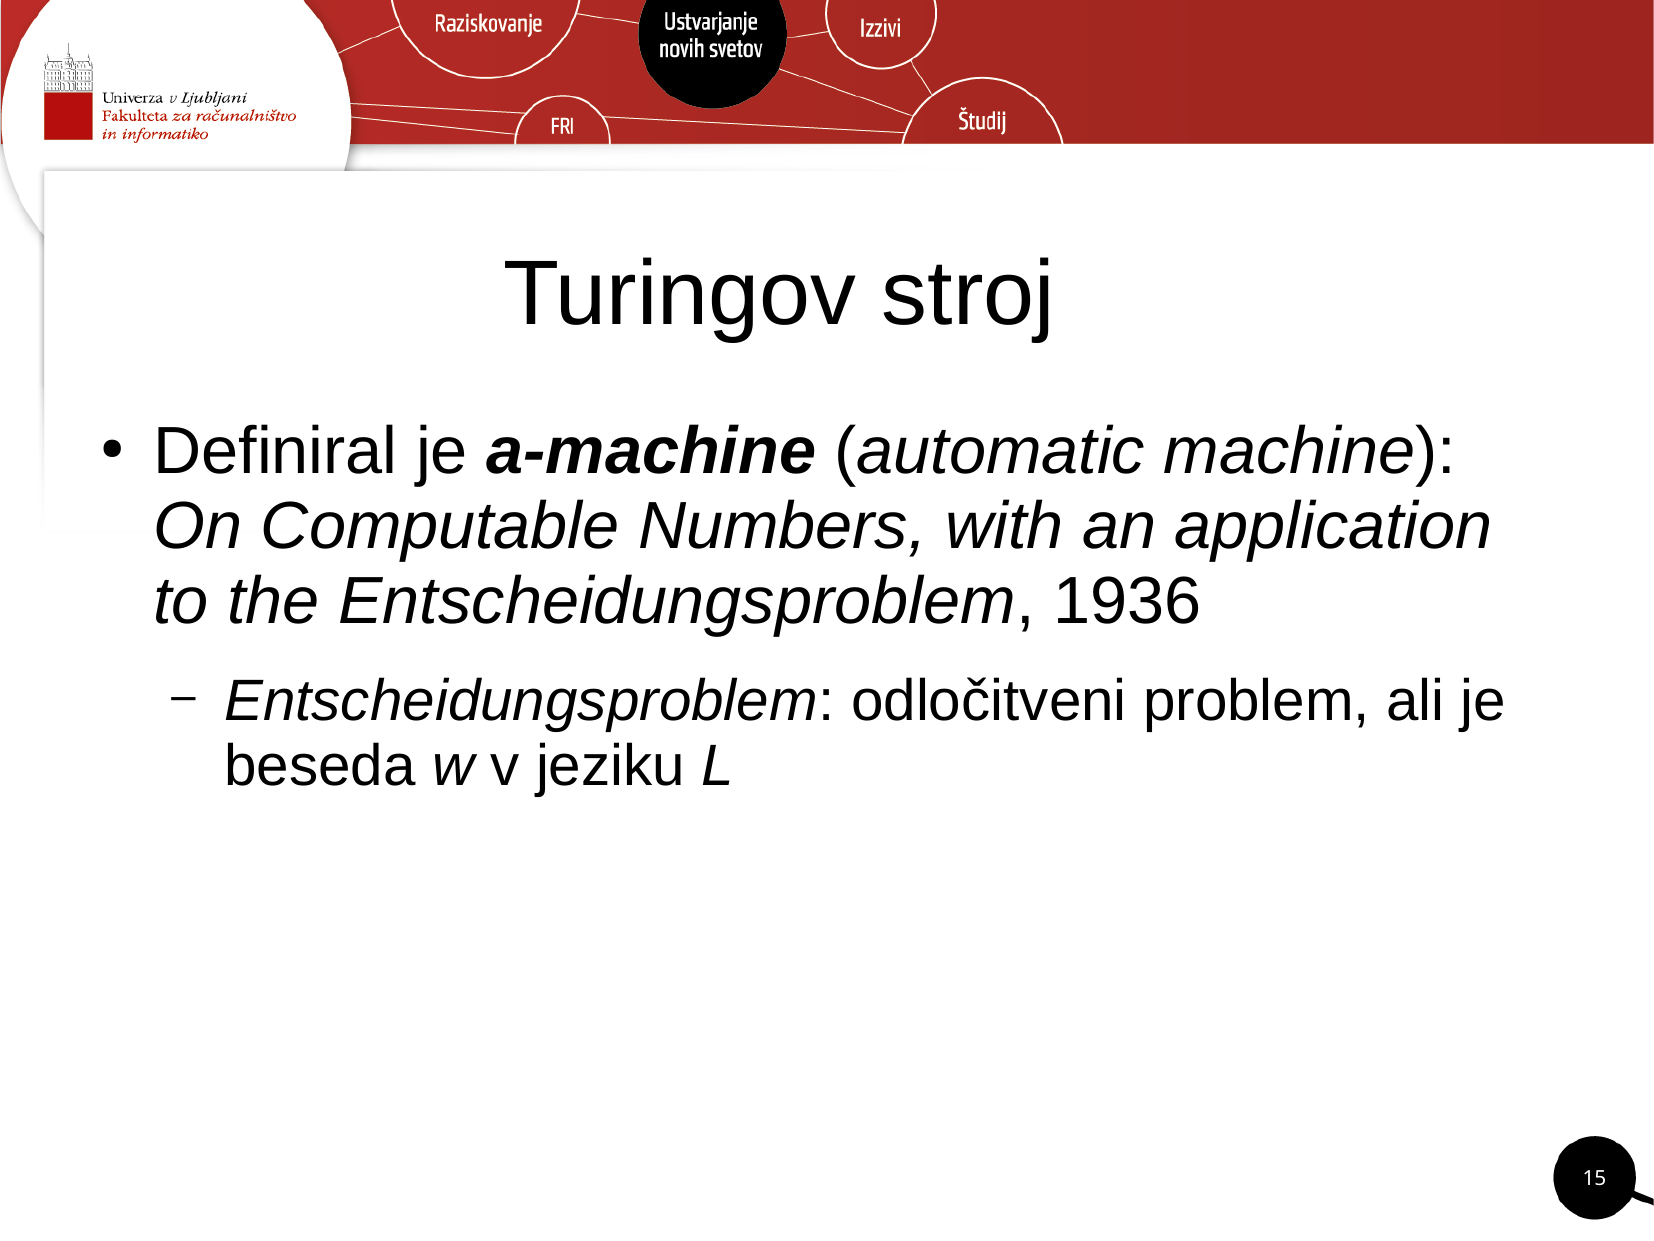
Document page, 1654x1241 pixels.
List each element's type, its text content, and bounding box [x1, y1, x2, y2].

text_box <številka> [1553, 1145, 1636, 1212]
list Definiral je a-machine (automatic machine): On Computable Numbers, with an application to the Entscheidungsproblem, 1936 Entscheidungsproblem: odločitveni problem, ali je beseda w v jeziku L [82, 413, 1538, 1010]
picture [0, 0, 1654, 1241]
title Turingov stroj [35, 188, 1524, 397]
